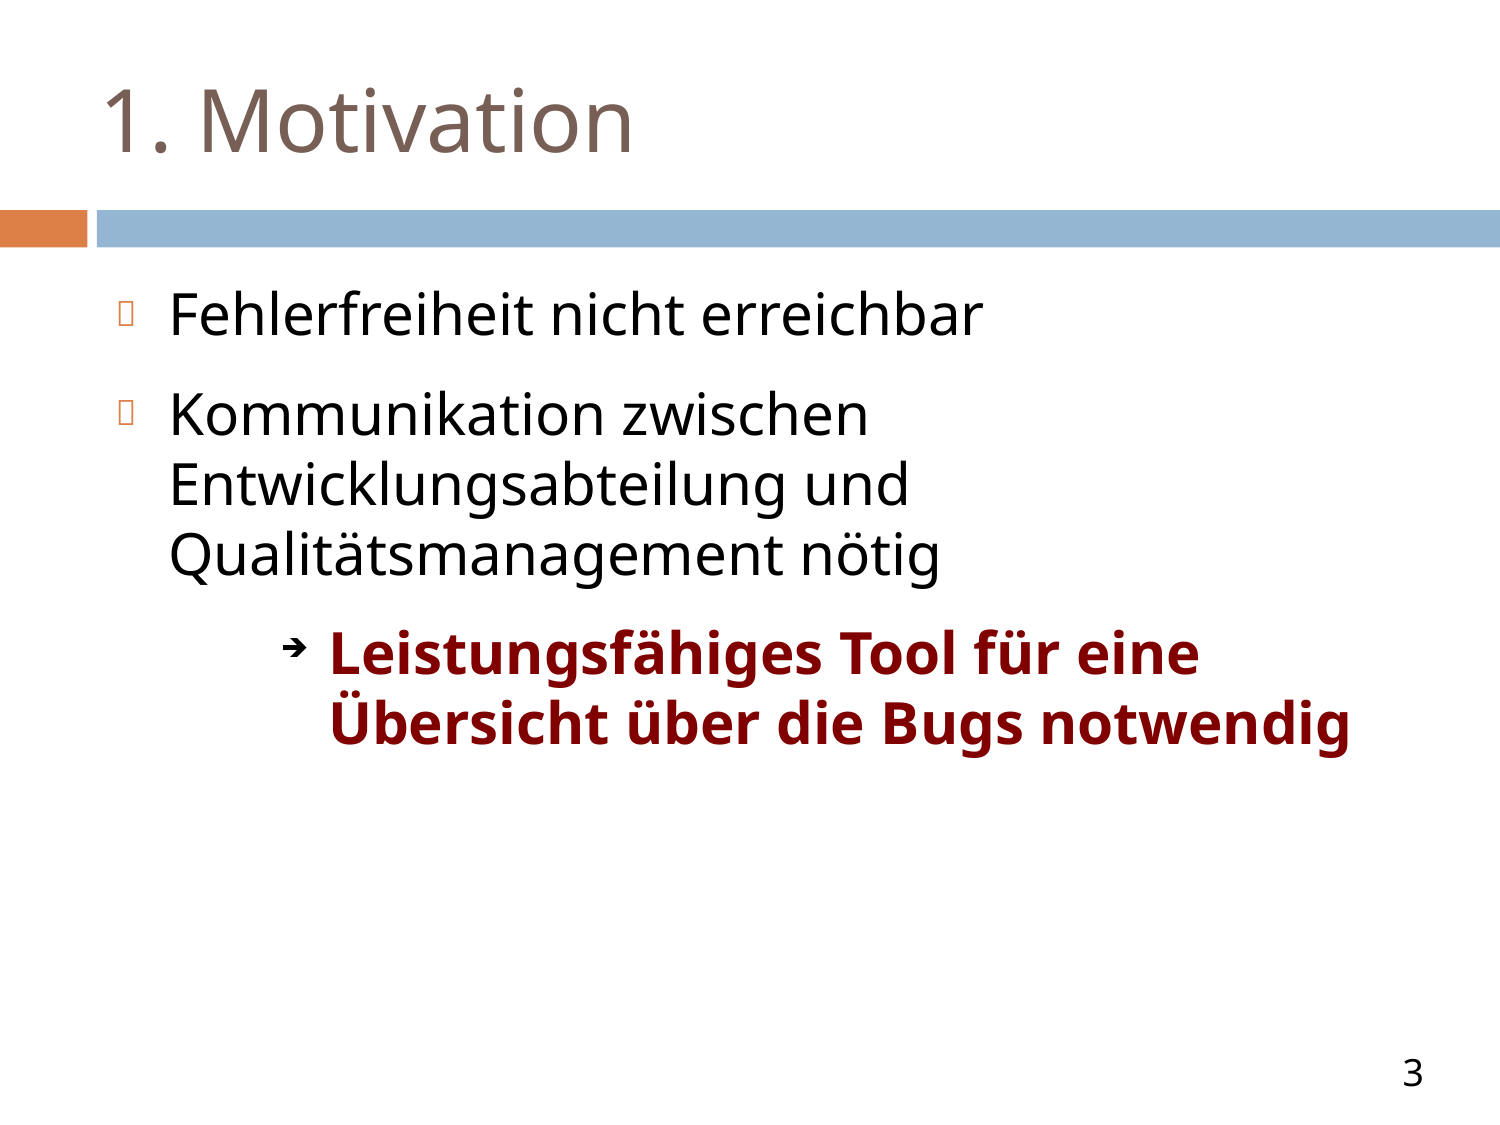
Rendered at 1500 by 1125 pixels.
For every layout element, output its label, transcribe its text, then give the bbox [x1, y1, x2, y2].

list Fehlerfreiheit nicht erreichbar Kommunikation zwischen Entwicklungsabteilung und Qualitätsmanagement nötig Leistungsfähiges Tool für eine Übersicht über die Bugs notwendig [100, 262, 1438, 1005]
title 1. Motivation [99, 37, 1438, 200]
